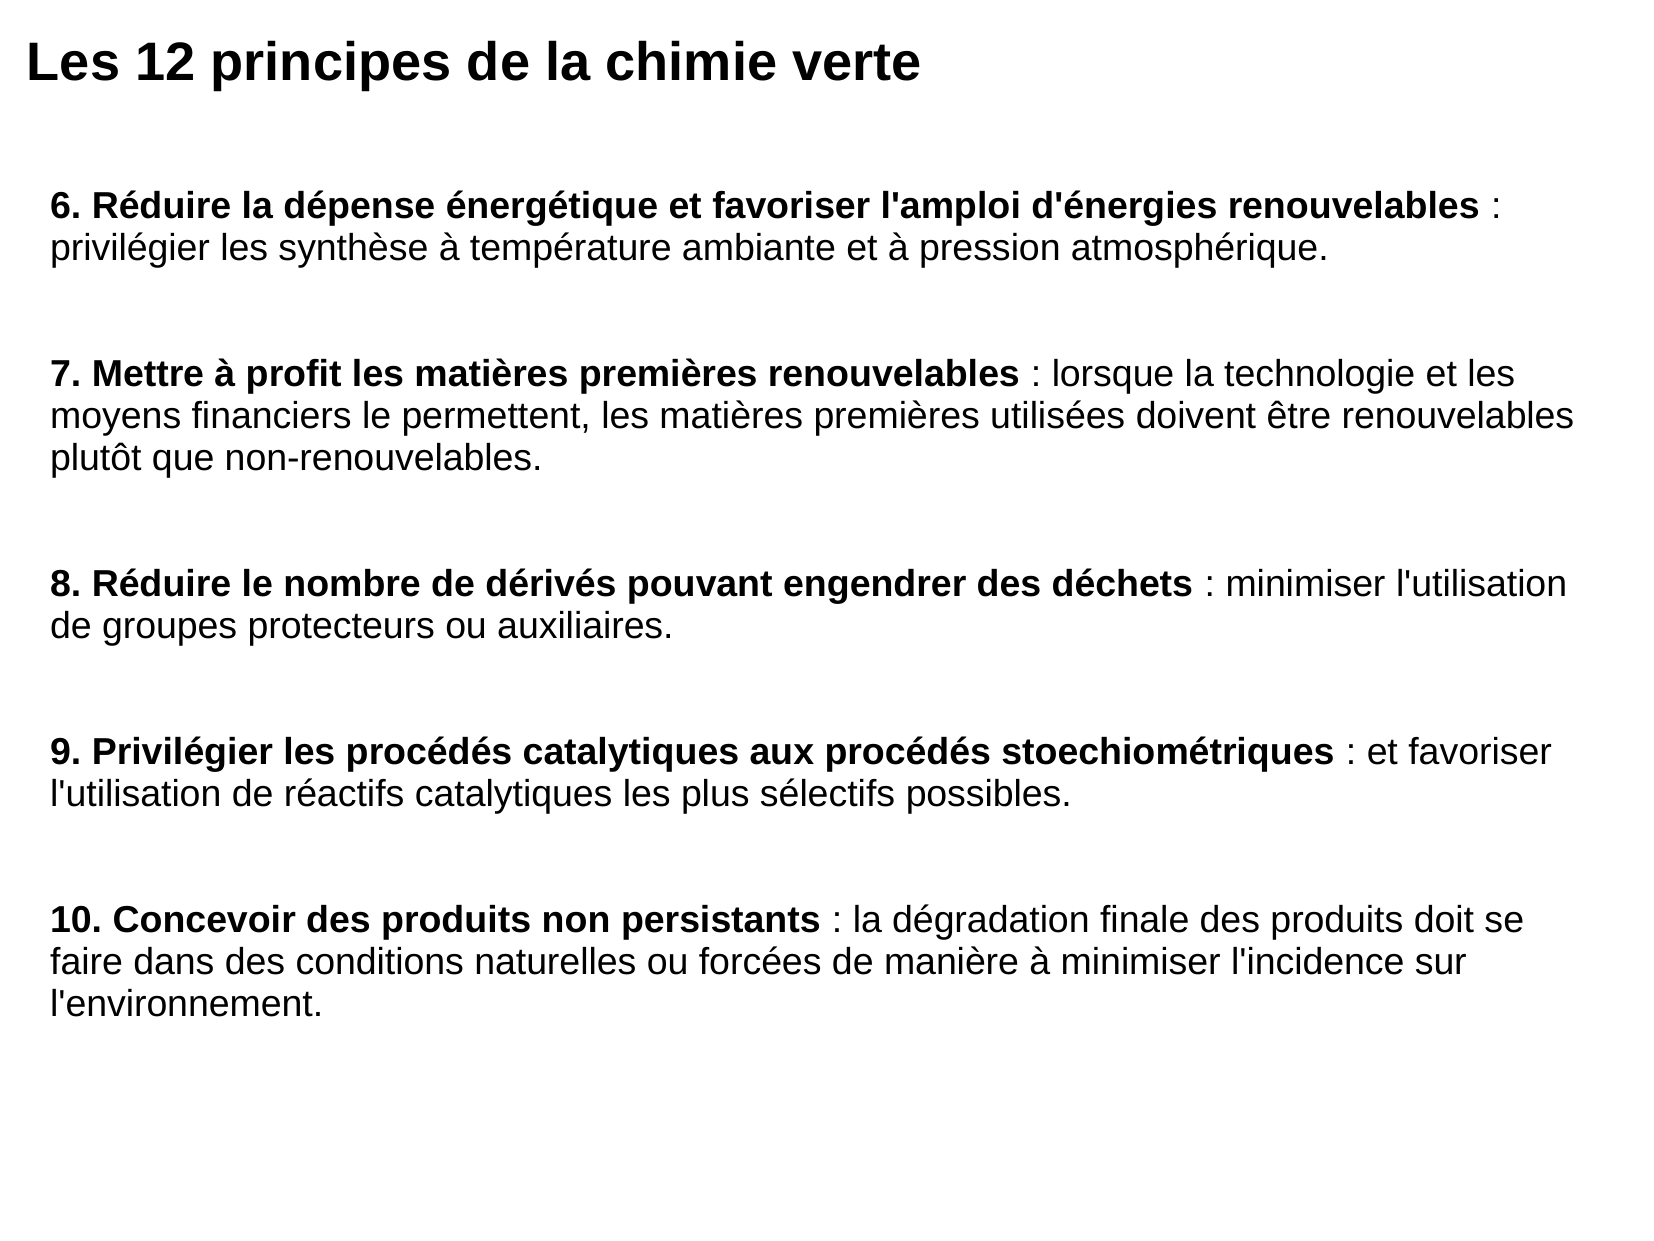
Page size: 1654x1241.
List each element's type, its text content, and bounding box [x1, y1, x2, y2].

text_box 6. Réduire la dépense énergétique et favoriser l'amploi d'énergies renouvelables : privilégier les synthèse à température ambiante et à pression atmosphérique. 7. Mettre à profit les matières premières renouvelables : lorsque la technologie et les moyens financiers le permettent, les matières premières utilisées doivent être renouvelables plutôt que non-renouvelables. 8. Réduire le nombre de dérivés pouvant engendrer des déchets : minimiser l'utilisation de groupes protecteurs ou auxiliaires. 9. Privilégier les procédés catalytiques aux procédés stoechiométriques : et favoriser l'utilisation de réactifs catalytiques les plus sélectifs possibles. 10. Concevoir des produits non persistants : la dégradation finale des produits doit se faire dans des conditions naturelles ou forcées de manière à minimiser l'incidence sur l'environnement. [35, 177, 1619, 1041]
text_box Les 12 principes de la chimie verte [11, 23, 993, 163]
